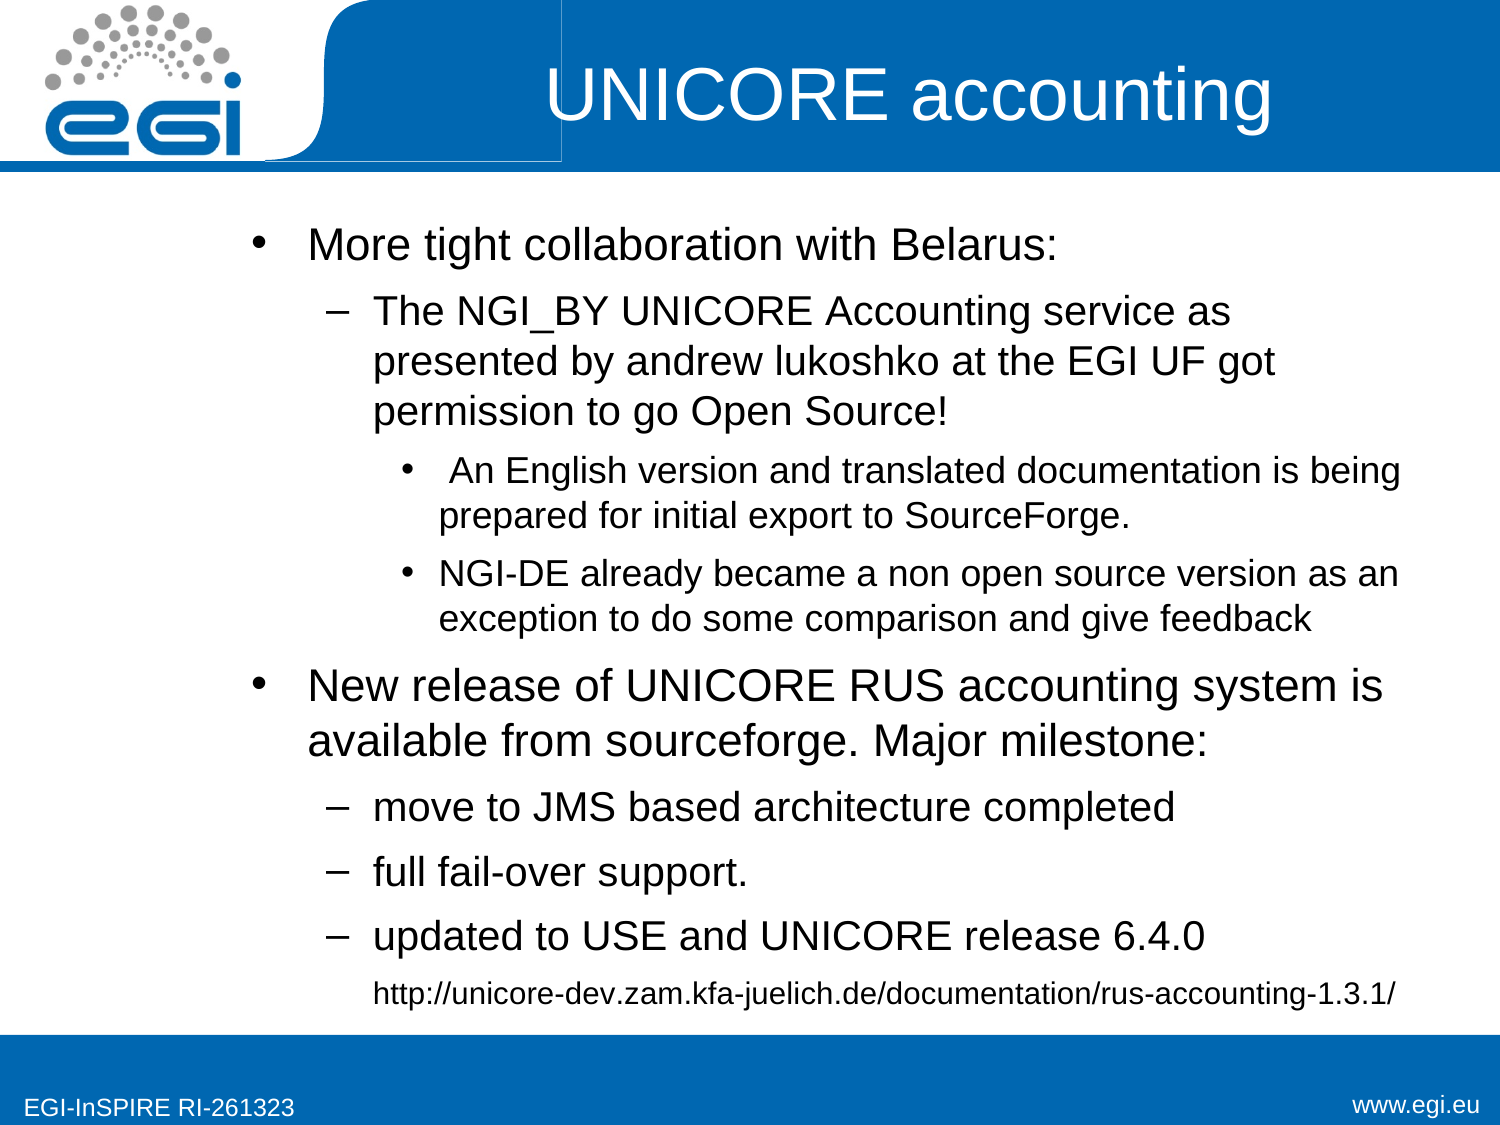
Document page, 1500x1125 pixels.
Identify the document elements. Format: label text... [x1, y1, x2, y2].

list More tight collaboration with Belarus: The NGI_BY UNICORE Accounting service as presented by andrew lukoshko at the EGI UF got permission to go Open Source! An English version and translated documentation is being prepared for initial export to SourceForge. NGI-DE already became a non open source version as an exception to do some comparison and give feedback New release of UNICORE RUS accounting system is available from sourceforge. Major milestone: move to JMS based architecture completed full fail-over support. updated to USE and UNICORE release 6.4.0 http://unicore-dev.zam.kfa-juelich.de/documentation/rus-accounting-1.3.1/ [236, 206, 1426, 1019]
picture [0, 0, 265, 161]
title UNICORE accounting [348, 0, 1471, 208]
